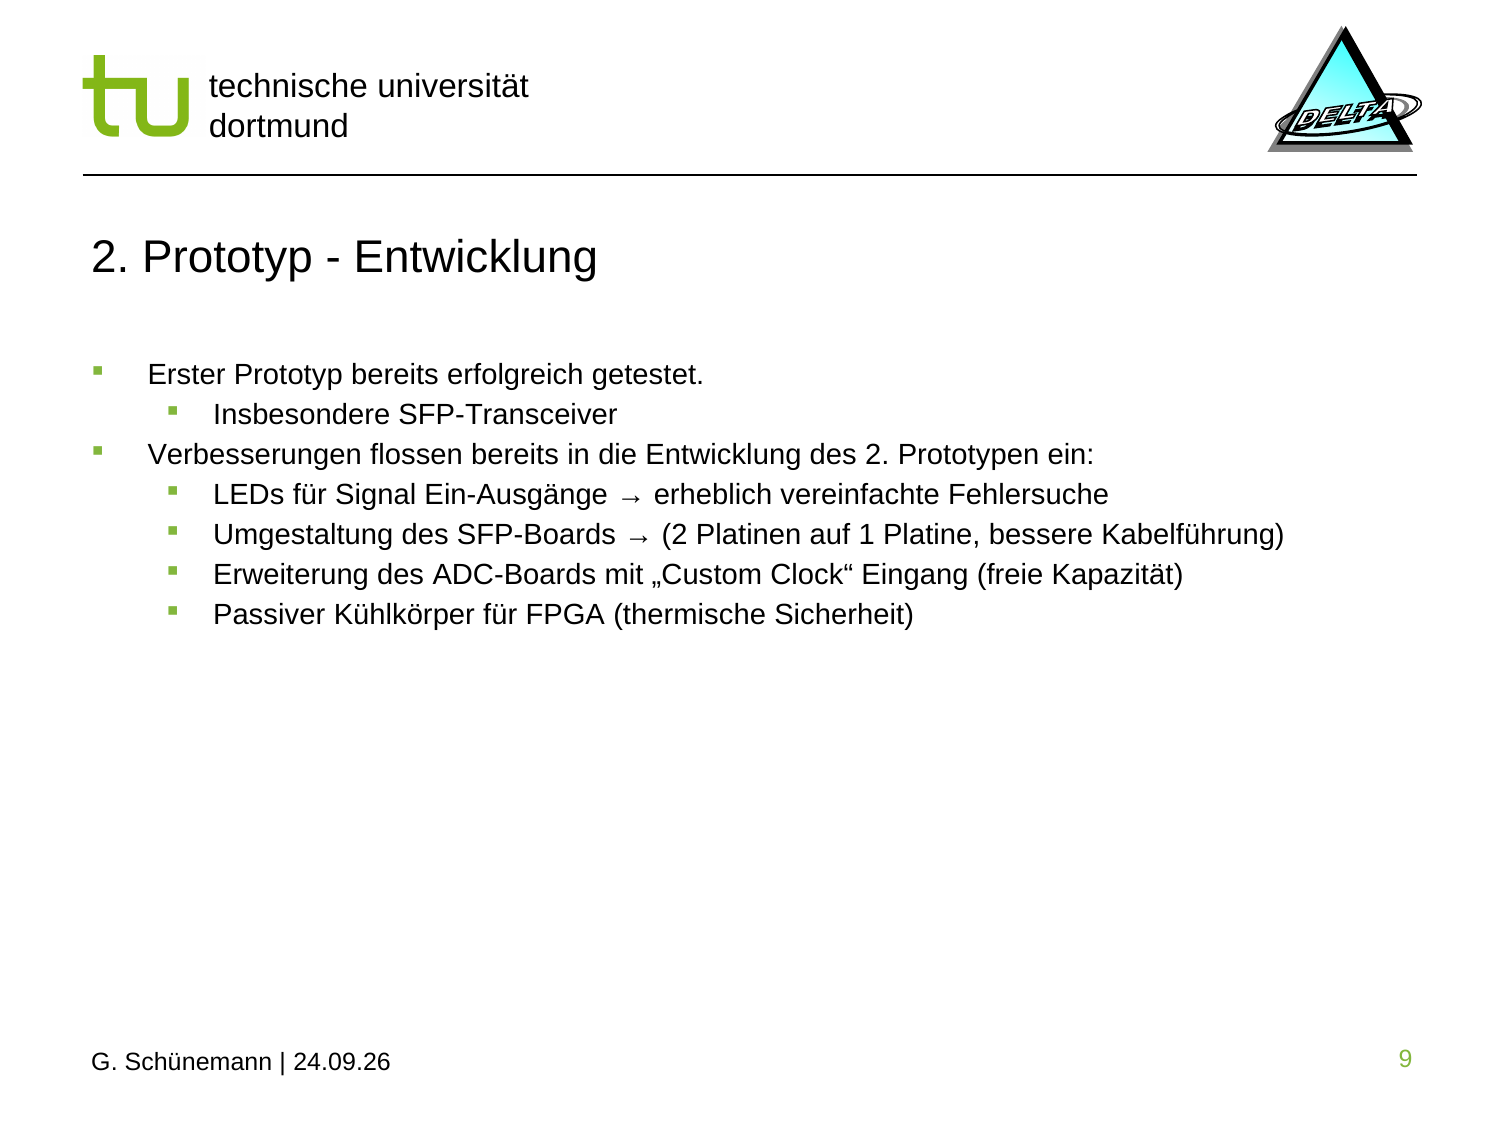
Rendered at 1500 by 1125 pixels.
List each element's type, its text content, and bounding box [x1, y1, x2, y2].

title 2. Prototyp - Entwicklung [76, 174, 1411, 338]
picture [82, 55, 206, 137]
list Erster Prototyp bereits erfolgreich getestet. Insbesondere SFP-Transceiver Verbesserungen flossen bereits in die Entwicklung des 2. Prototypen ein: LEDs für Signal Ein-Ausgänge → erheblich vereinfachte Fehlersuche Umgestaltung des SFP-Boards → (2 Platinen auf 1 Platine, bessere Kabelführung) Erweiterung des ADC-Boards mit „Custom Clock“ Eingang (freie Kapazität) Passiver Kühlkörper für FPGA (thermische Sicherheit) [76, 350, 1411, 1001]
